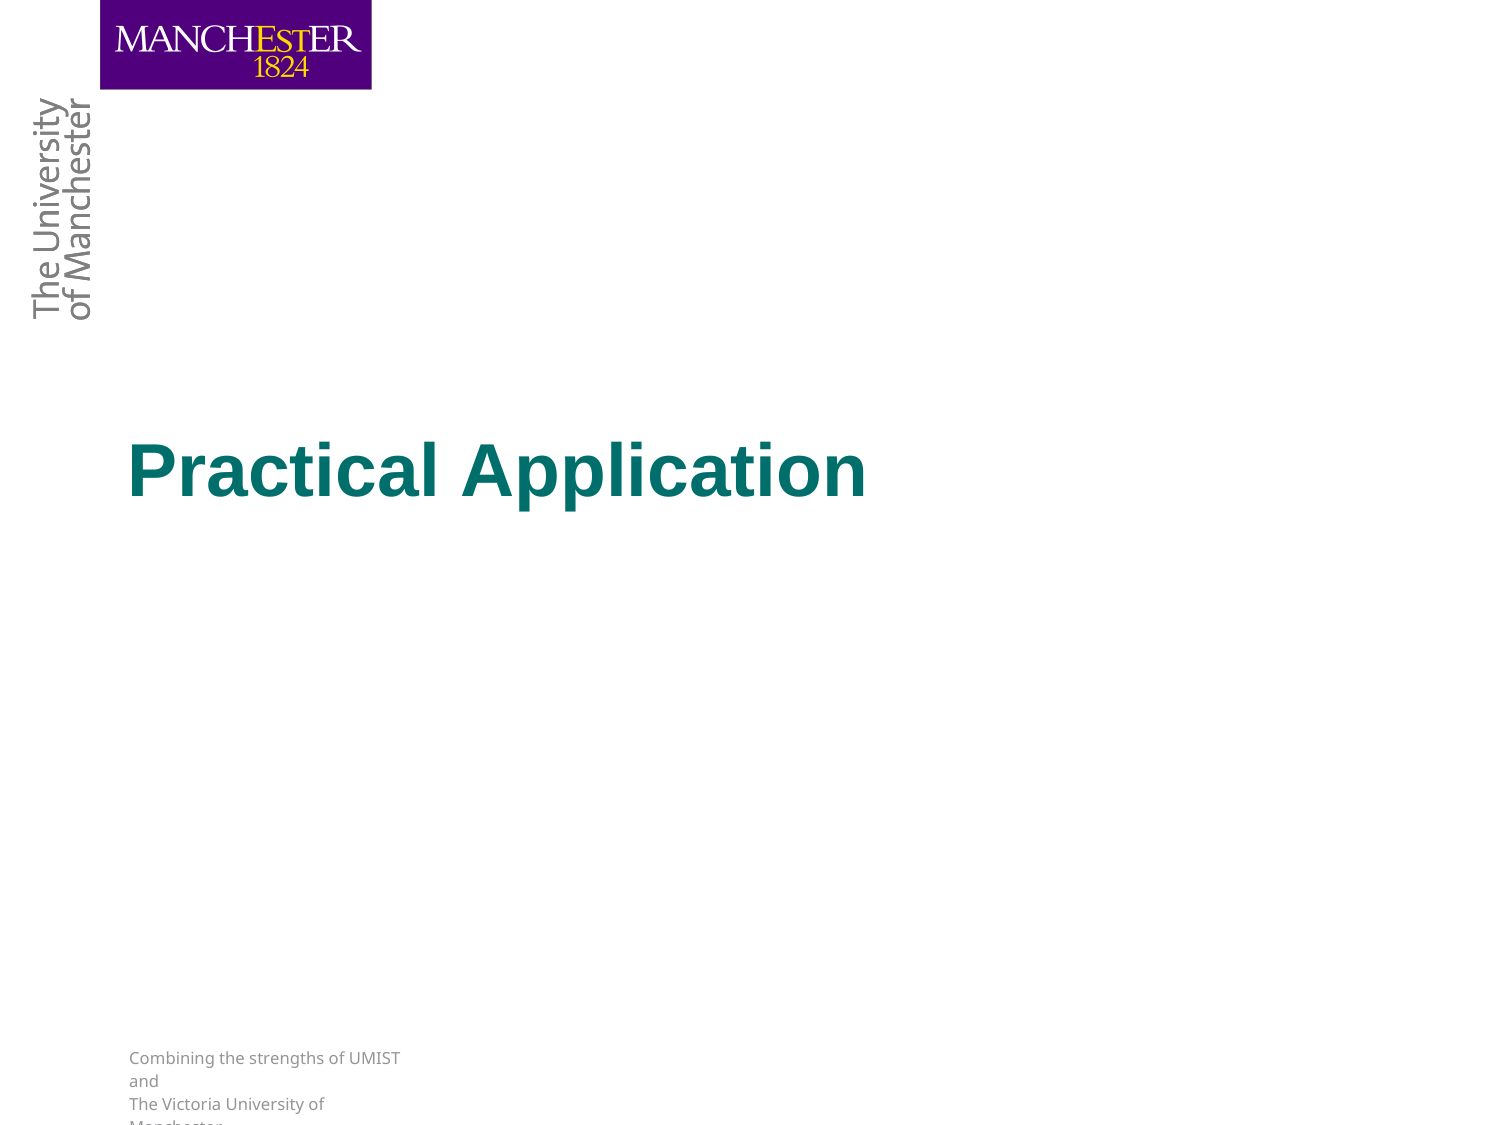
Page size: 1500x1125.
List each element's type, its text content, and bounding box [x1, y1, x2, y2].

picture [0, 0, 372, 320]
title Practical Application [112, 349, 1388, 591]
